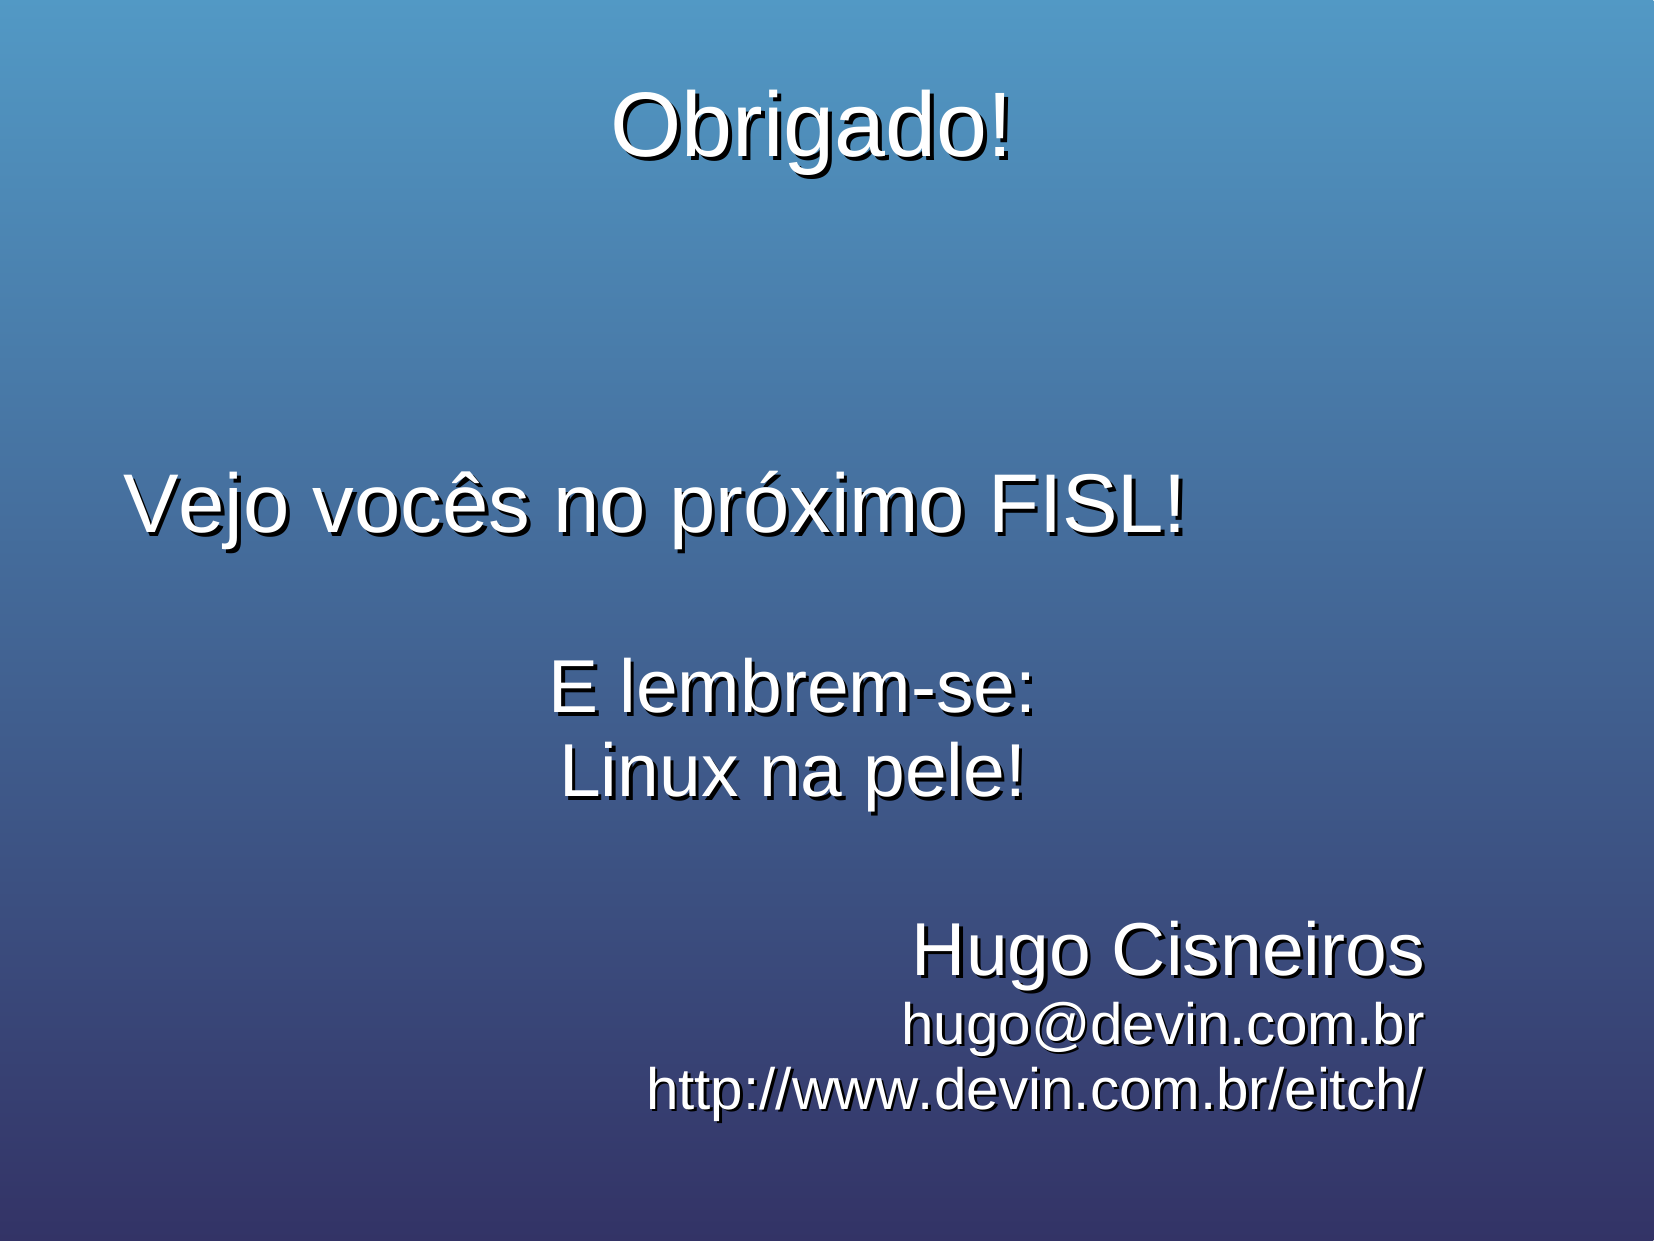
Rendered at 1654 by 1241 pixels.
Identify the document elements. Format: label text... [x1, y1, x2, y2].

text_box Obrigado! [525, 65, 994, 184]
text_box Hugo Cisneiros hugo@devin.com.br http://www.devin.com.br/eitch/ [525, 900, 1367, 1129]
text_box Vejo vocês no próximo FISL! [37, 450, 1167, 558]
text_box [0, 0, 1654, 1241]
text_box E lembrem-se: Linux na pele! [463, 637, 1007, 821]
